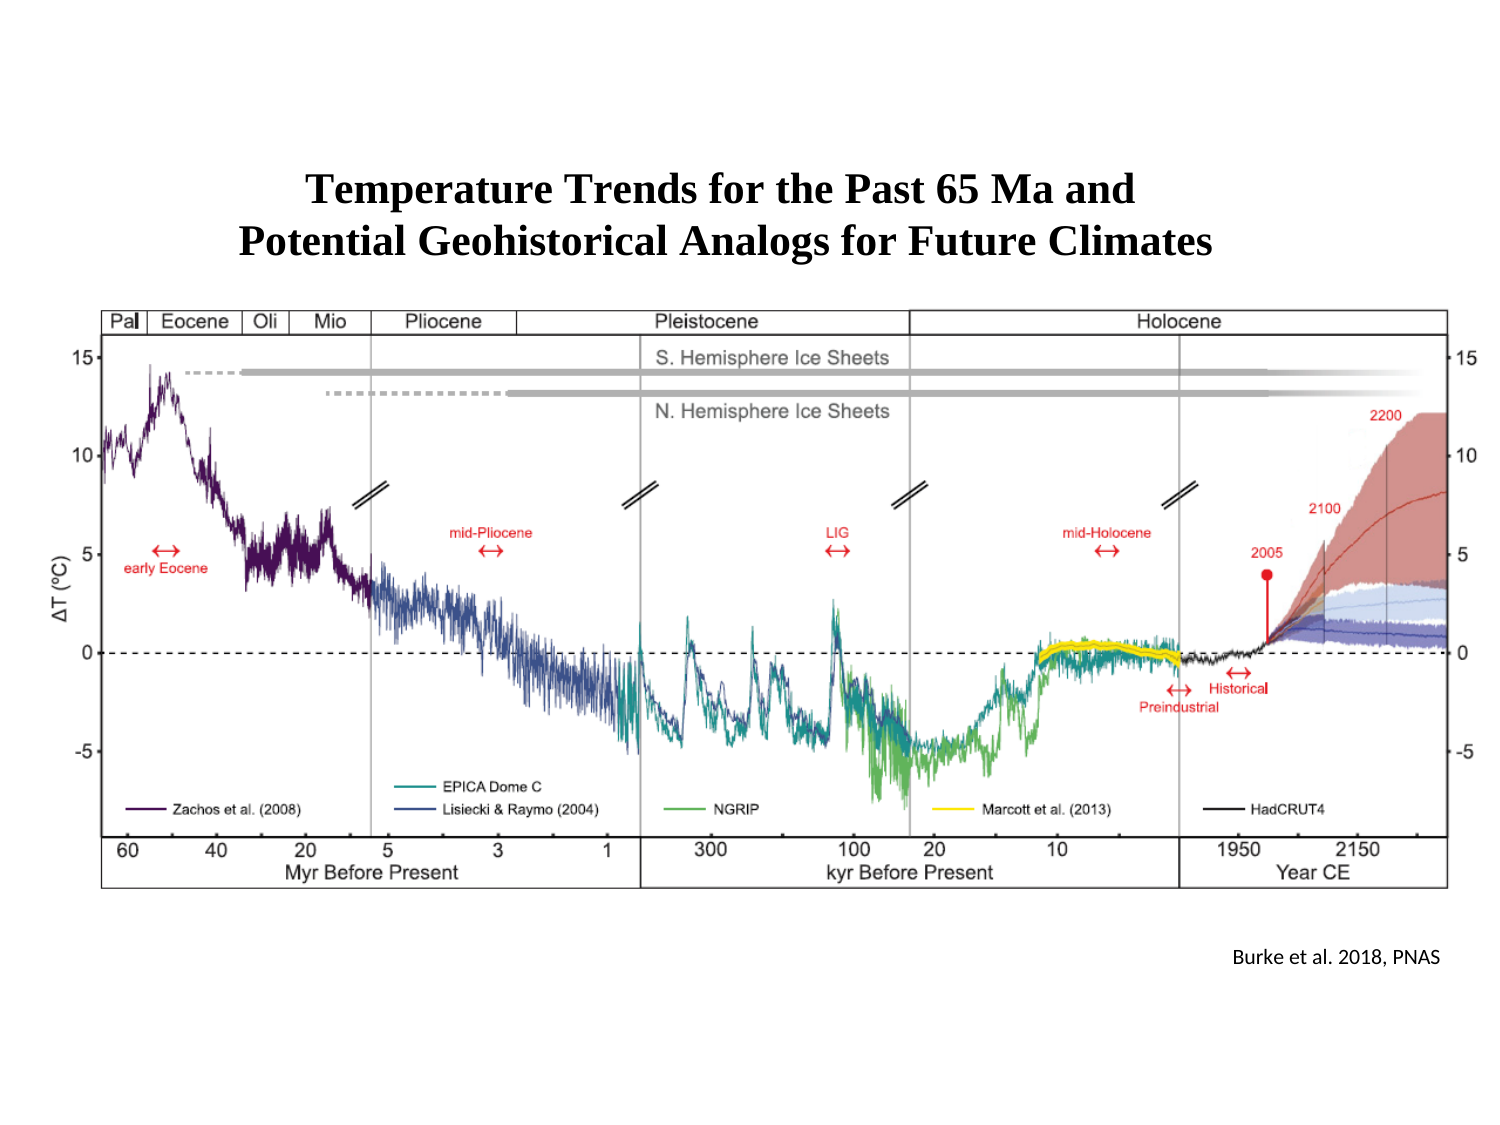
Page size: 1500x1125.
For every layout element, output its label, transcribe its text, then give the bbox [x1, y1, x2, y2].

picture [0, 283, 1500, 902]
text_box Temperature Trends for the Past 65 Ma and Potential Geohistorical Analogs for Future Climates [85, 151, 1367, 272]
text_box Burke et al. 2018, PNAS [1217, 934, 1456, 976]
